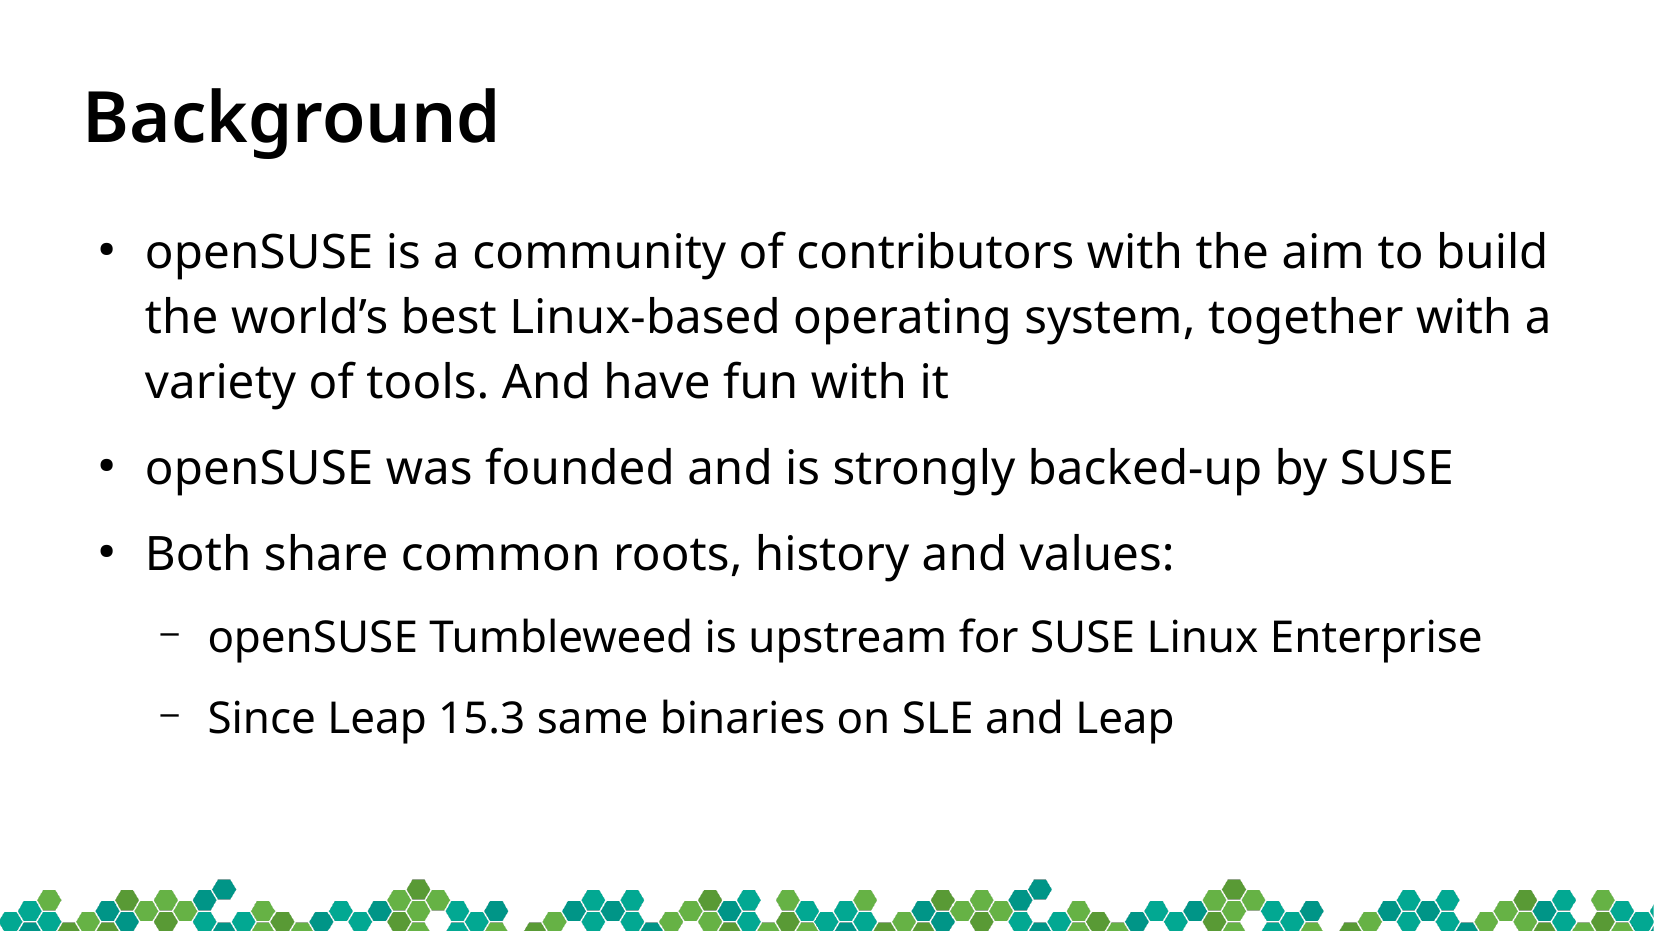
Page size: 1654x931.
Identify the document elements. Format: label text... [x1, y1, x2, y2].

picture [0, 871, 1654, 931]
list openSUSE is a community of contributors with the aim to build the world’s best Linux-based operating system, together with a variety of tools. And have fun with it openSUSE was founded and is strongly backed-up by SUSE Both share common roots, history and values: openSUSE Tumbleweed is upstream for SUSE Linux Enterprise Since Leap 15.3 same binaries on SLE and Leap [82, 217, 1571, 758]
title Background [82, 37, 1571, 193]
